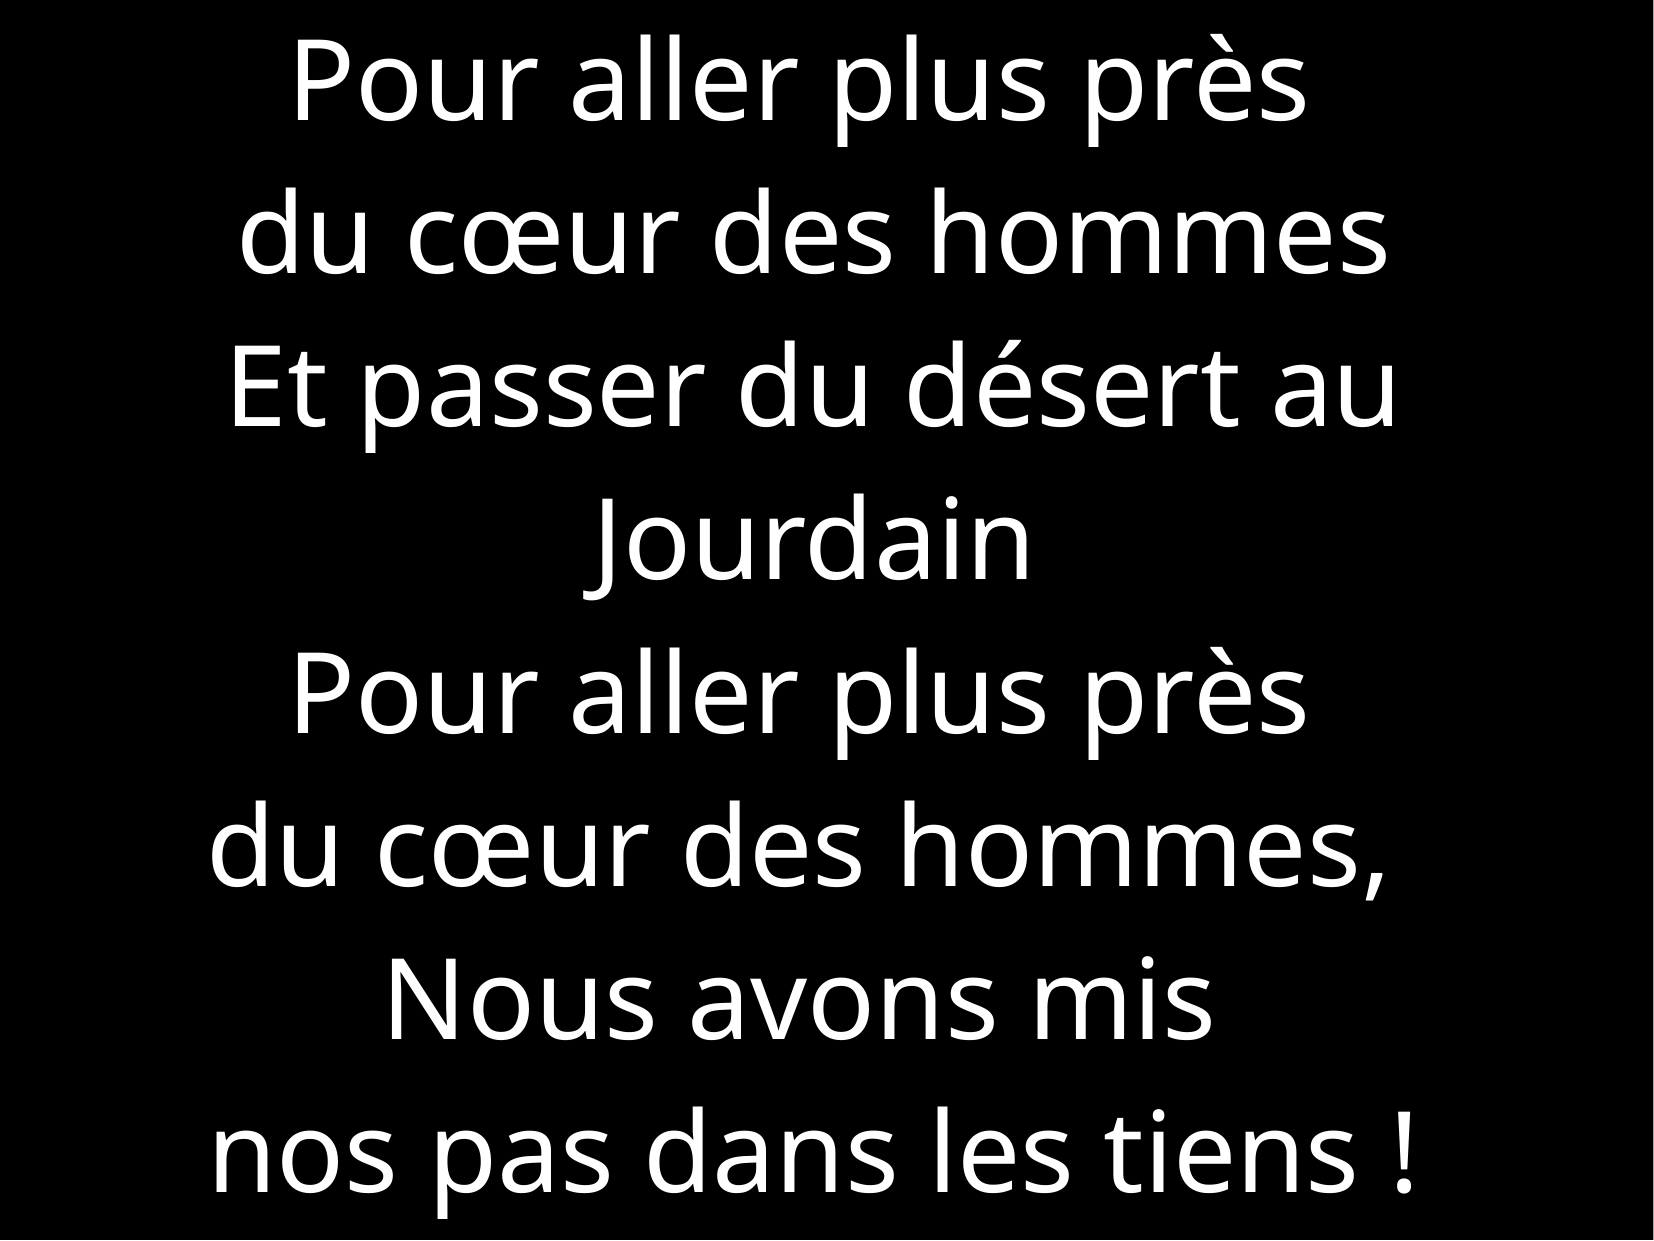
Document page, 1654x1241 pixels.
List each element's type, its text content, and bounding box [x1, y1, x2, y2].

list Pour aller plus près du cœur des hommes Et passer du désert au Jourdain Pour aller plus près du cœur des hommes, Nous avons mis nos pas dans les tiens ! [2, 0, 1627, 1241]
